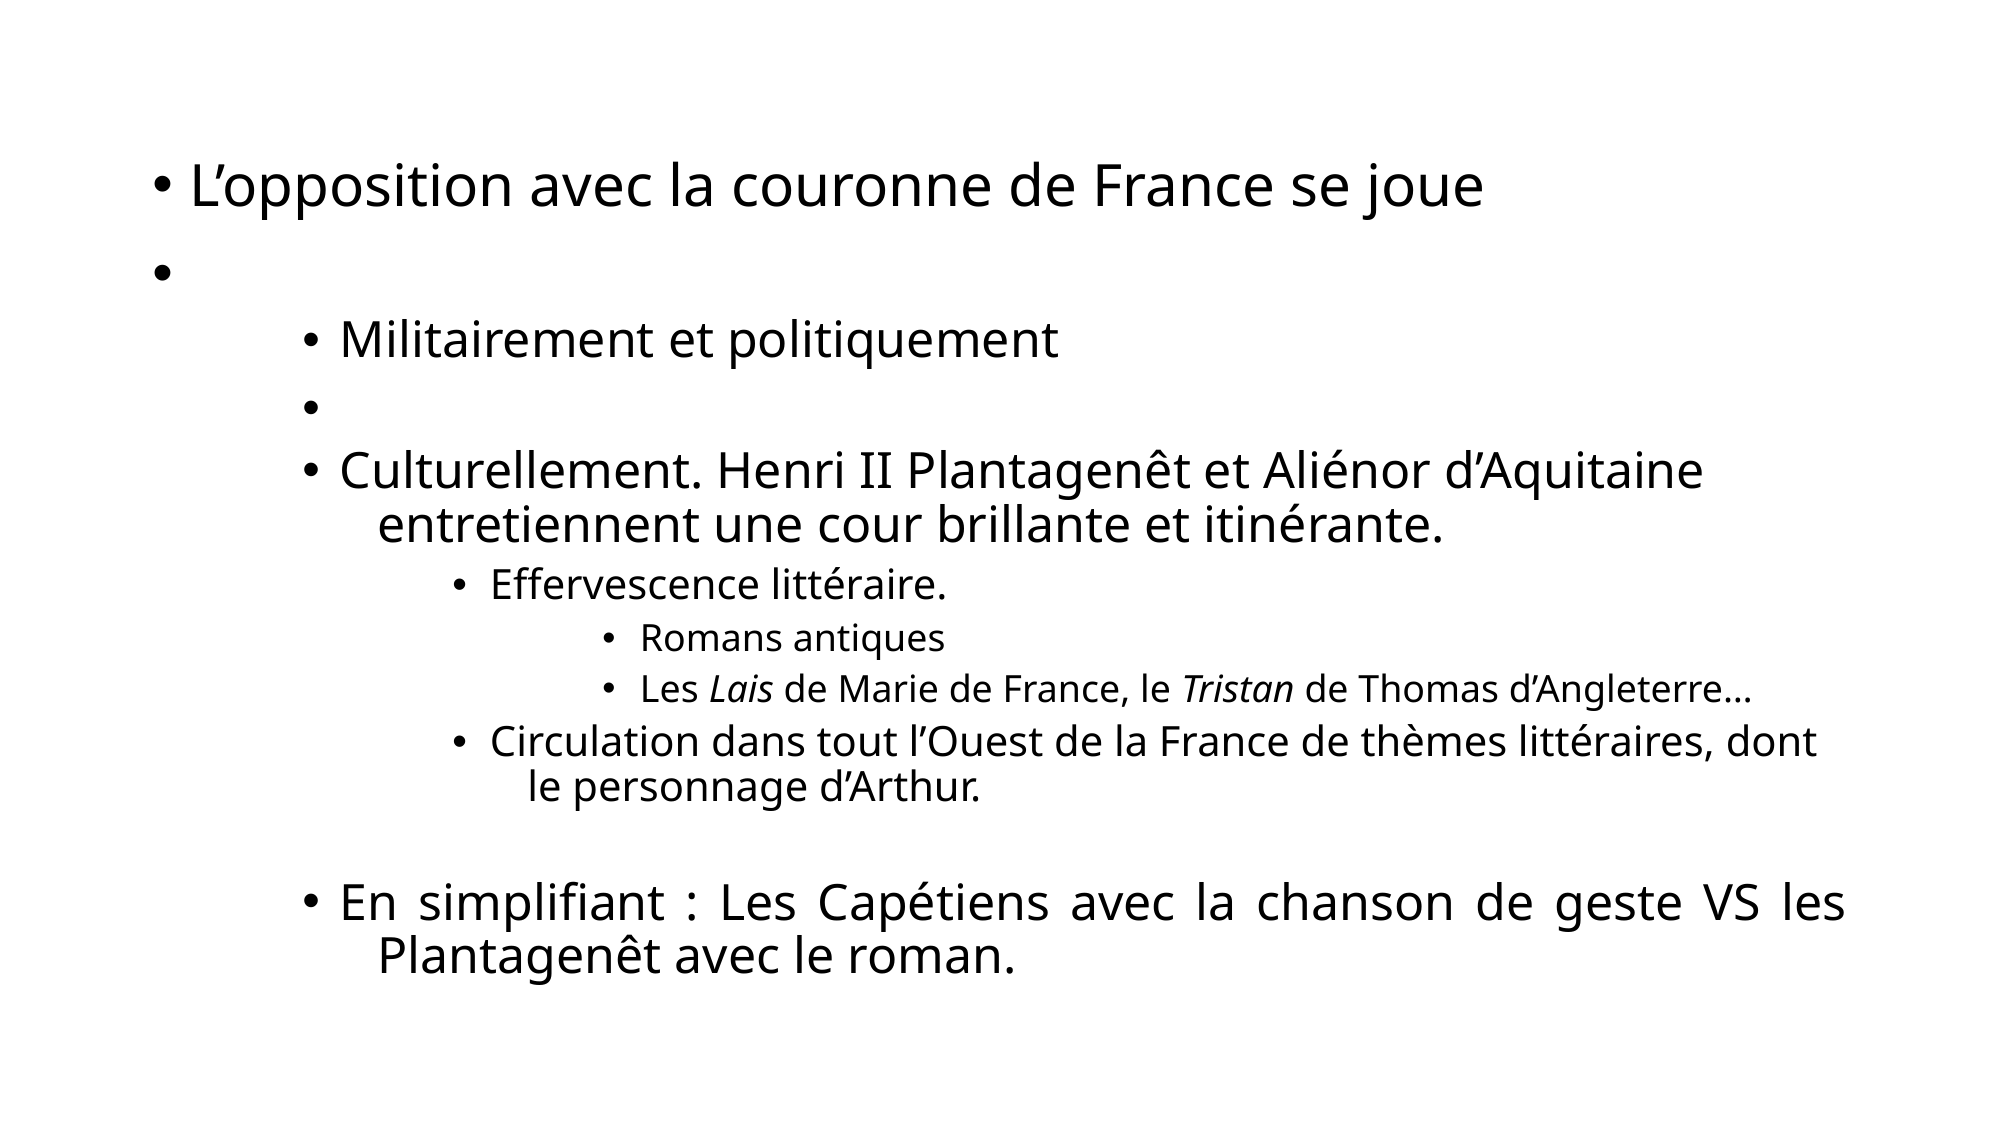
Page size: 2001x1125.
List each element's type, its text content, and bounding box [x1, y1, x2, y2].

list L’opposition avec la couronne de France se joue Militairement et politiquement Culturellement. Henri II Plantagenêt et Aliénor d’Aquitaine entretiennent une cour brillante et itinérante. Effervescence littéraire. Romans antiques Les Lais de Marie de France, le Tristan de Thomas d’Angleterre… Circulation dans tout l’Ouest de la France de thèmes littéraires, dont le personnage d’Arthur. En simplifiant : Les Capétiens avec la chanson de geste VS les Plantagenêt avec le roman. [137, 148, 1863, 1014]
